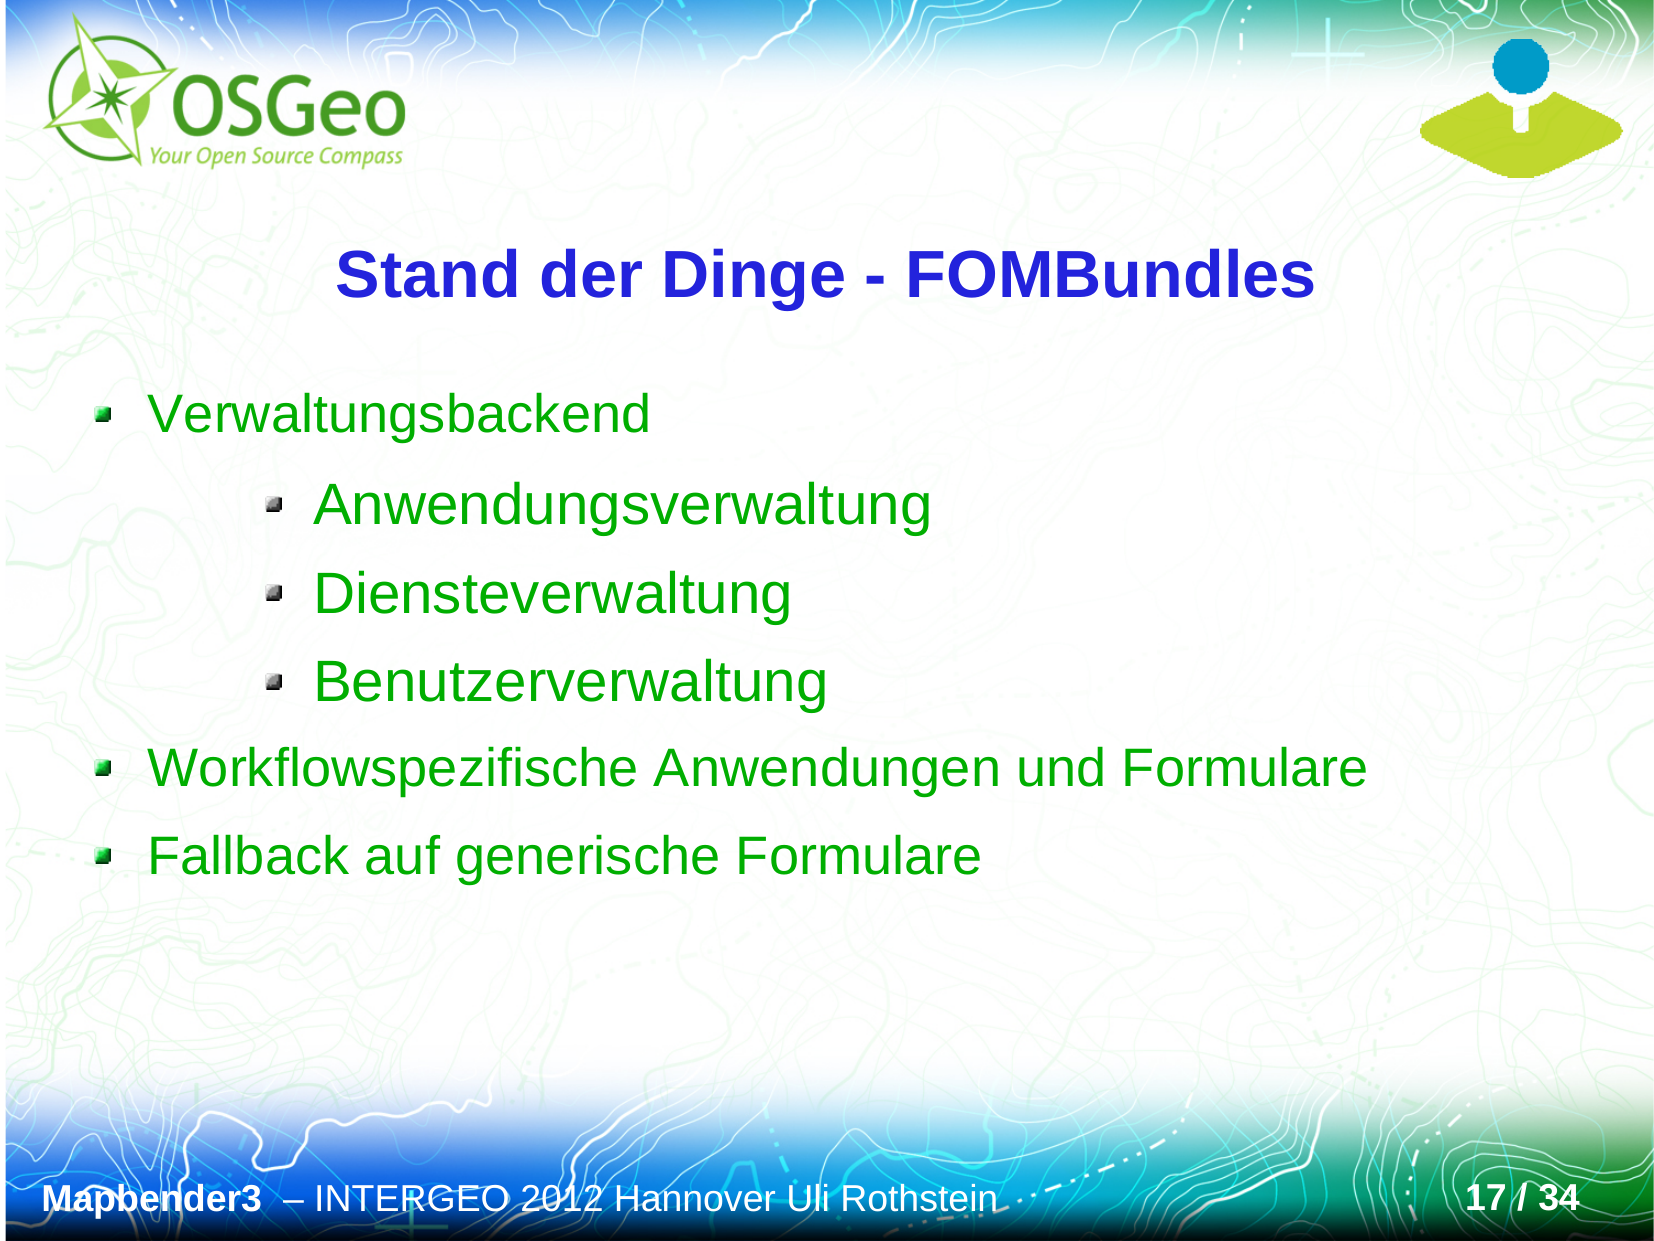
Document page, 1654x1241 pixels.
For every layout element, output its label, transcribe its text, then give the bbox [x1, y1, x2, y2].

list Verwaltungsbackend Anwendungsverwaltung Diensteverwaltung Benutzerverwaltung Workflowspezifische Anwendungen und Formulare Fallback auf generische Formulare [76, 383, 1565, 1203]
title Stand der Dinge - FOMBundles [82, 200, 1571, 349]
picture [5, 0, 1654, 1241]
